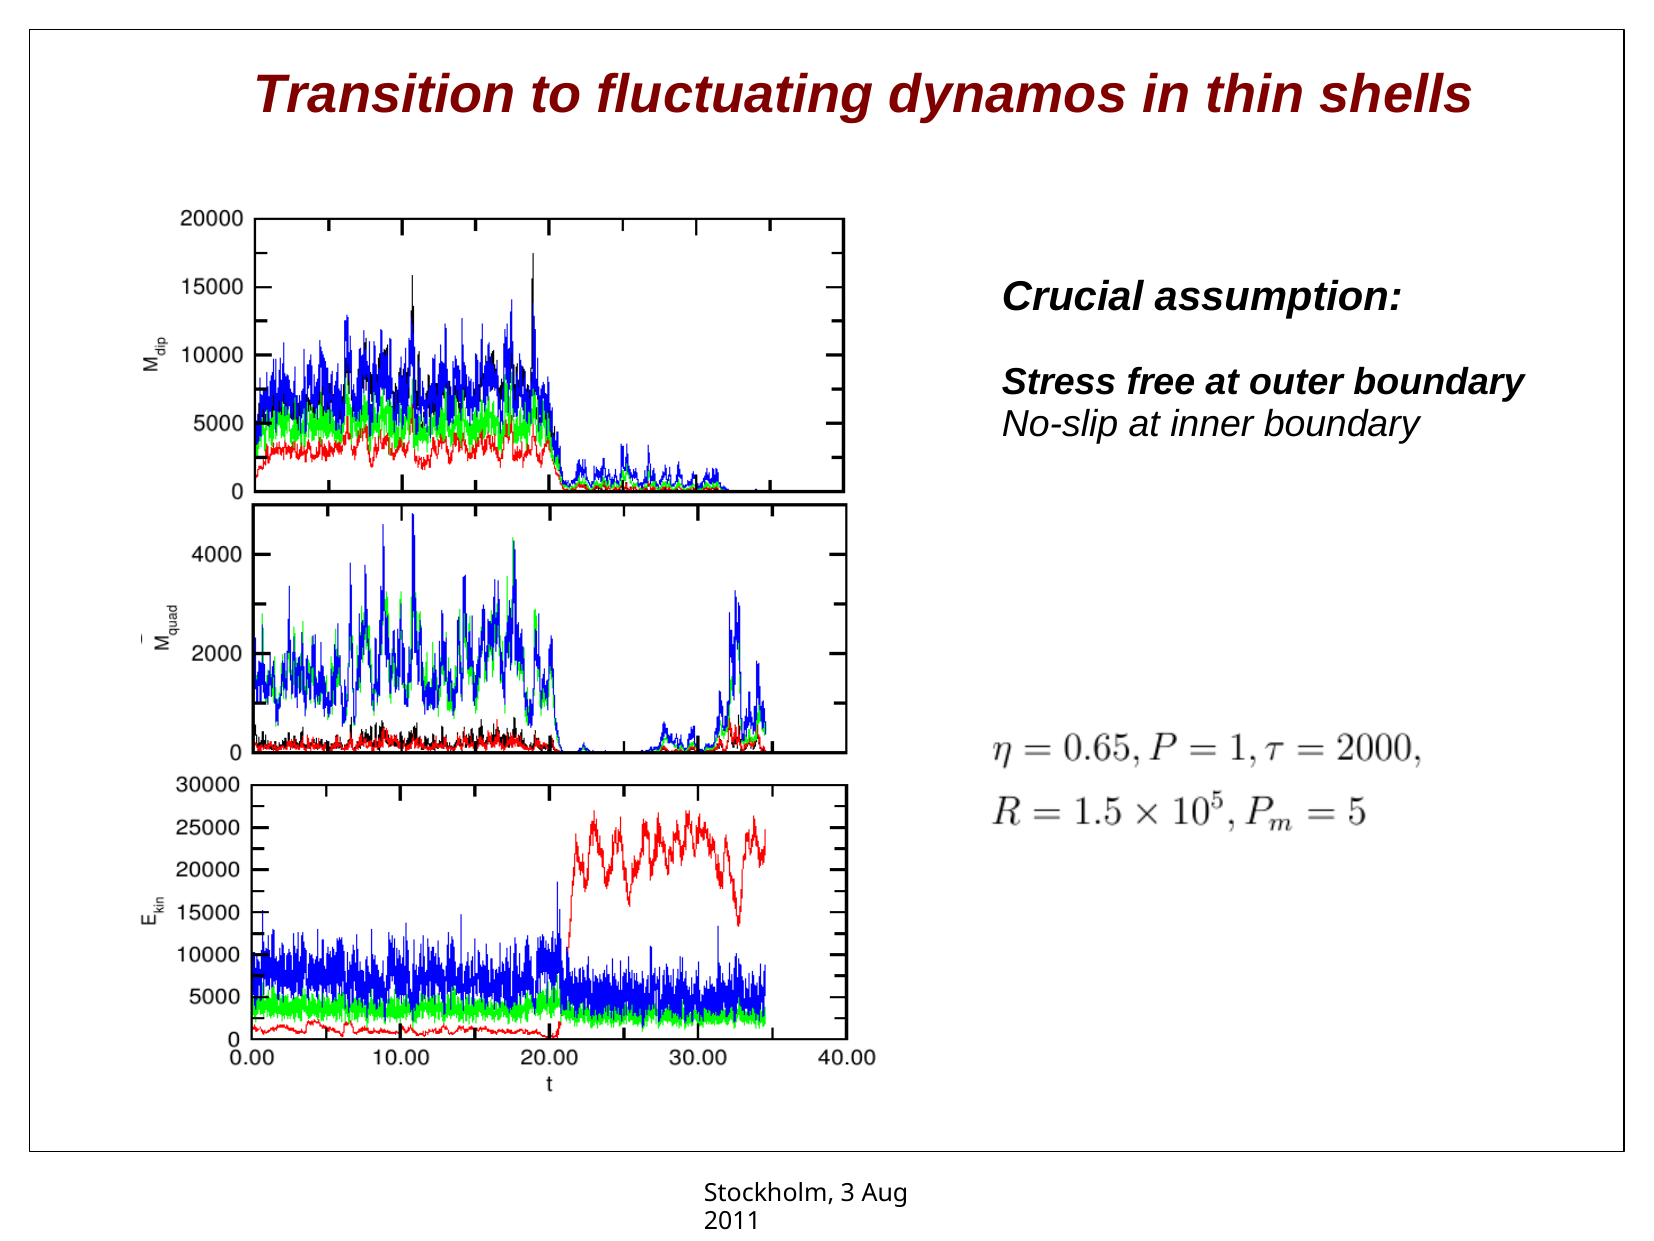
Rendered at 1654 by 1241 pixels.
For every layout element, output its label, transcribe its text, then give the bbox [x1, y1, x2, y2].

text_box Transition to fluctuating dynamos in thin shells [238, 56, 1491, 133]
picture [987, 784, 1375, 845]
text_box Crucial assumption: Stress free at outer boundary No-slip at inner boundary [987, 265, 1502, 384]
text_box Stockholm, 3 Aug 2011 [689, 1172, 965, 1216]
picture [975, 713, 1427, 774]
picture [141, 198, 852, 761]
picture [129, 762, 877, 1098]
